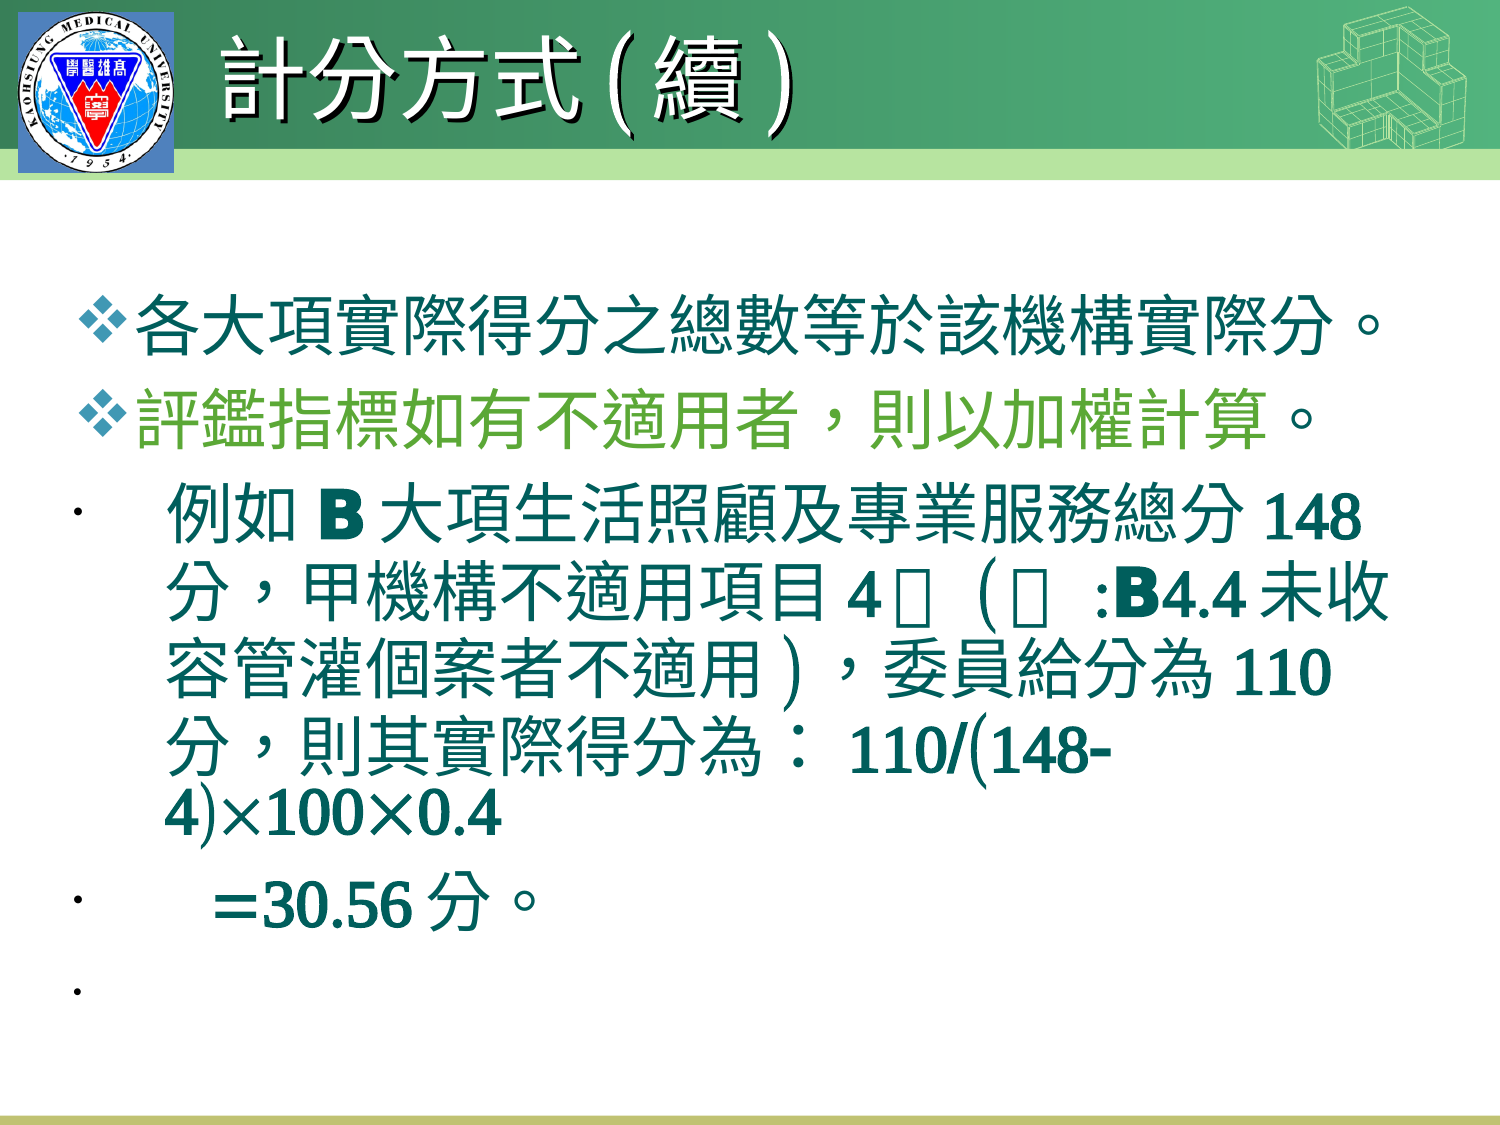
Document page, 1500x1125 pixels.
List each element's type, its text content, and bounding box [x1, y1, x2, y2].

title 計分方式(續) [200, 0, 1313, 162]
list 各大項實際得分之總數等於該機構實際分。 評鑑指標如有不適用者，則以加權計算。 例如B大項生活照顧及專業服務總分148分，甲機構不適用項目4分(如:B4.4未收容管灌個案者不適用)，委員給分為110分，則其實際得分為：110/(148-4)×100×0.4 =30.56分。 [58, 281, 1434, 1063]
picture [17, 11, 174, 173]
